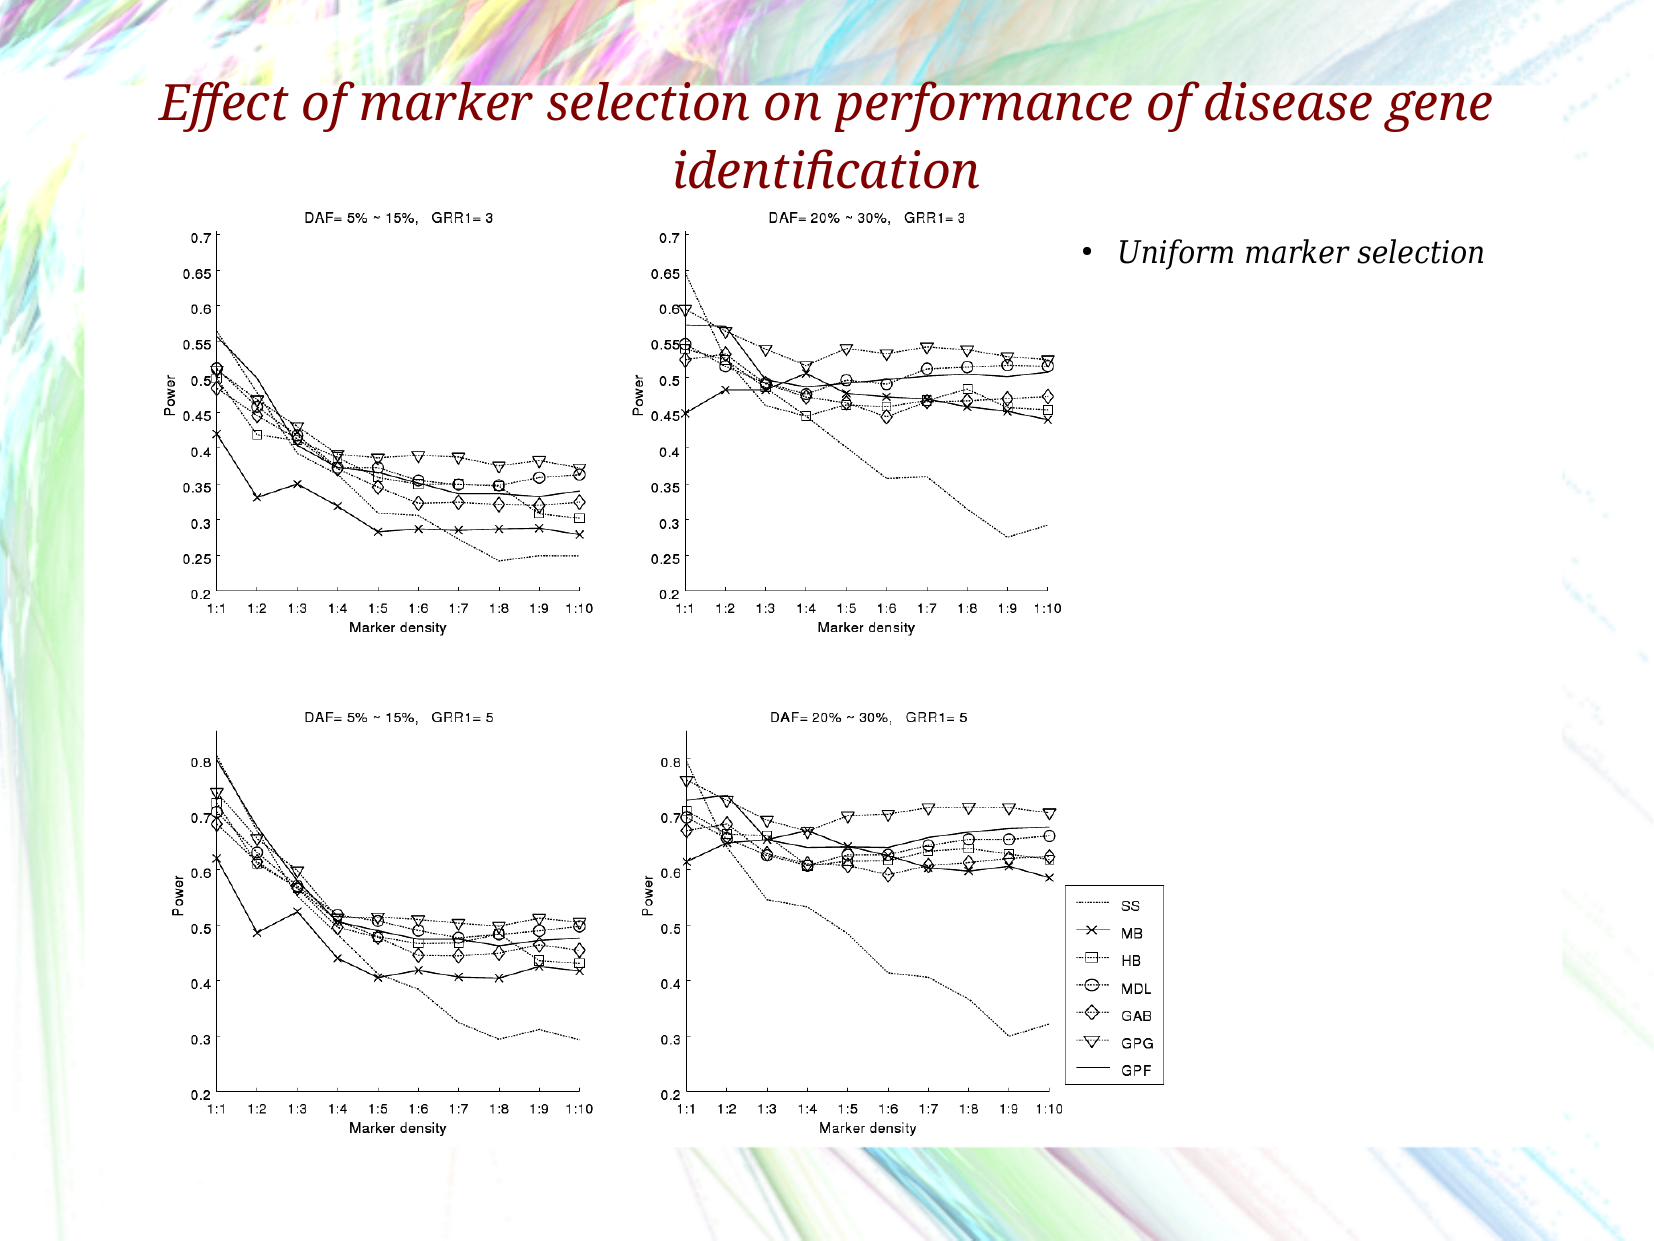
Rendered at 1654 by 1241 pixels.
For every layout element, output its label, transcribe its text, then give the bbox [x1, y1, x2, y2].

text_box Uniform marker selection [1031, 227, 1562, 279]
title Effect of marker selection on performance of disease gene identification [82, 80, 1571, 190]
picture [0, 0, 1654, 1241]
